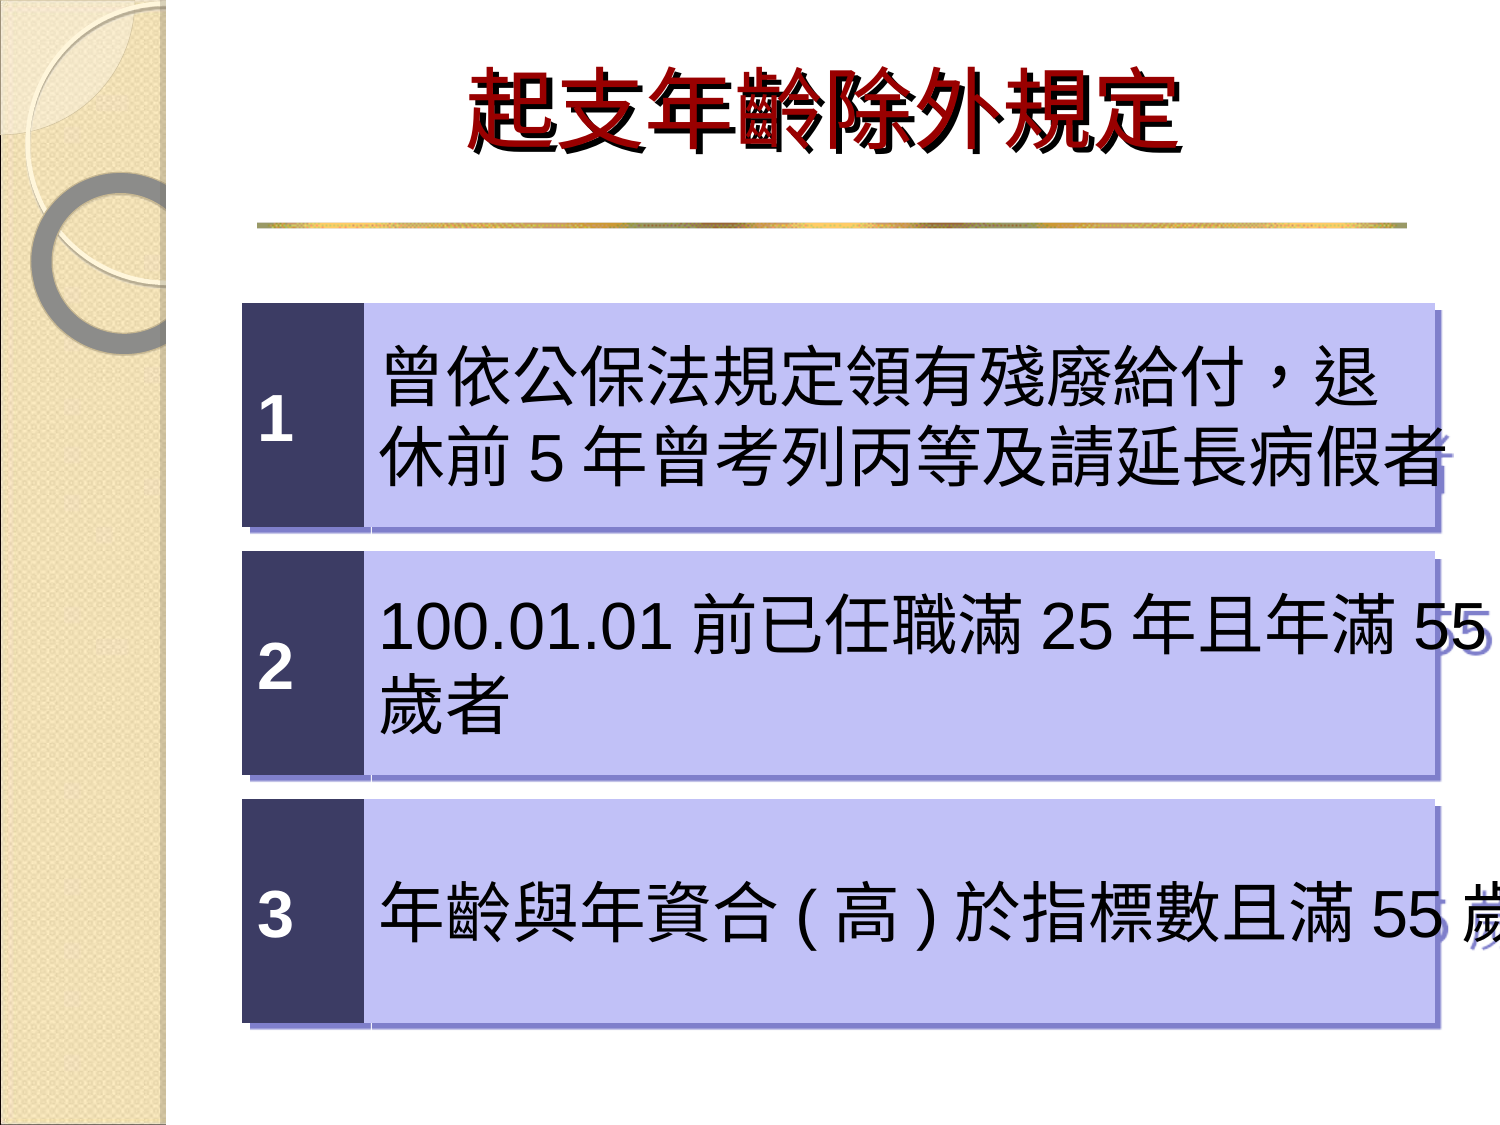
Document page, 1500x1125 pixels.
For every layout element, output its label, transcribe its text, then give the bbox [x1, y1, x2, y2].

text_box 100.01.01前已任職滿25年且年滿55 歲者 [364, 551, 1435, 775]
text_box 2 [242, 551, 364, 775]
text_box 1 [242, 303, 364, 527]
title 起支年齡除外規定 [222, 16, 1426, 197]
text_box 3 [242, 799, 364, 1023]
picture [257, 217, 1407, 237]
text_box 曾依公保法規定領有殘廢給付，退 休前5年曾考列丙等及請延長病假者 [364, 303, 1435, 527]
text_box 年齡與年資合(高)於指標數且滿55歲 [364, 799, 1435, 1023]
